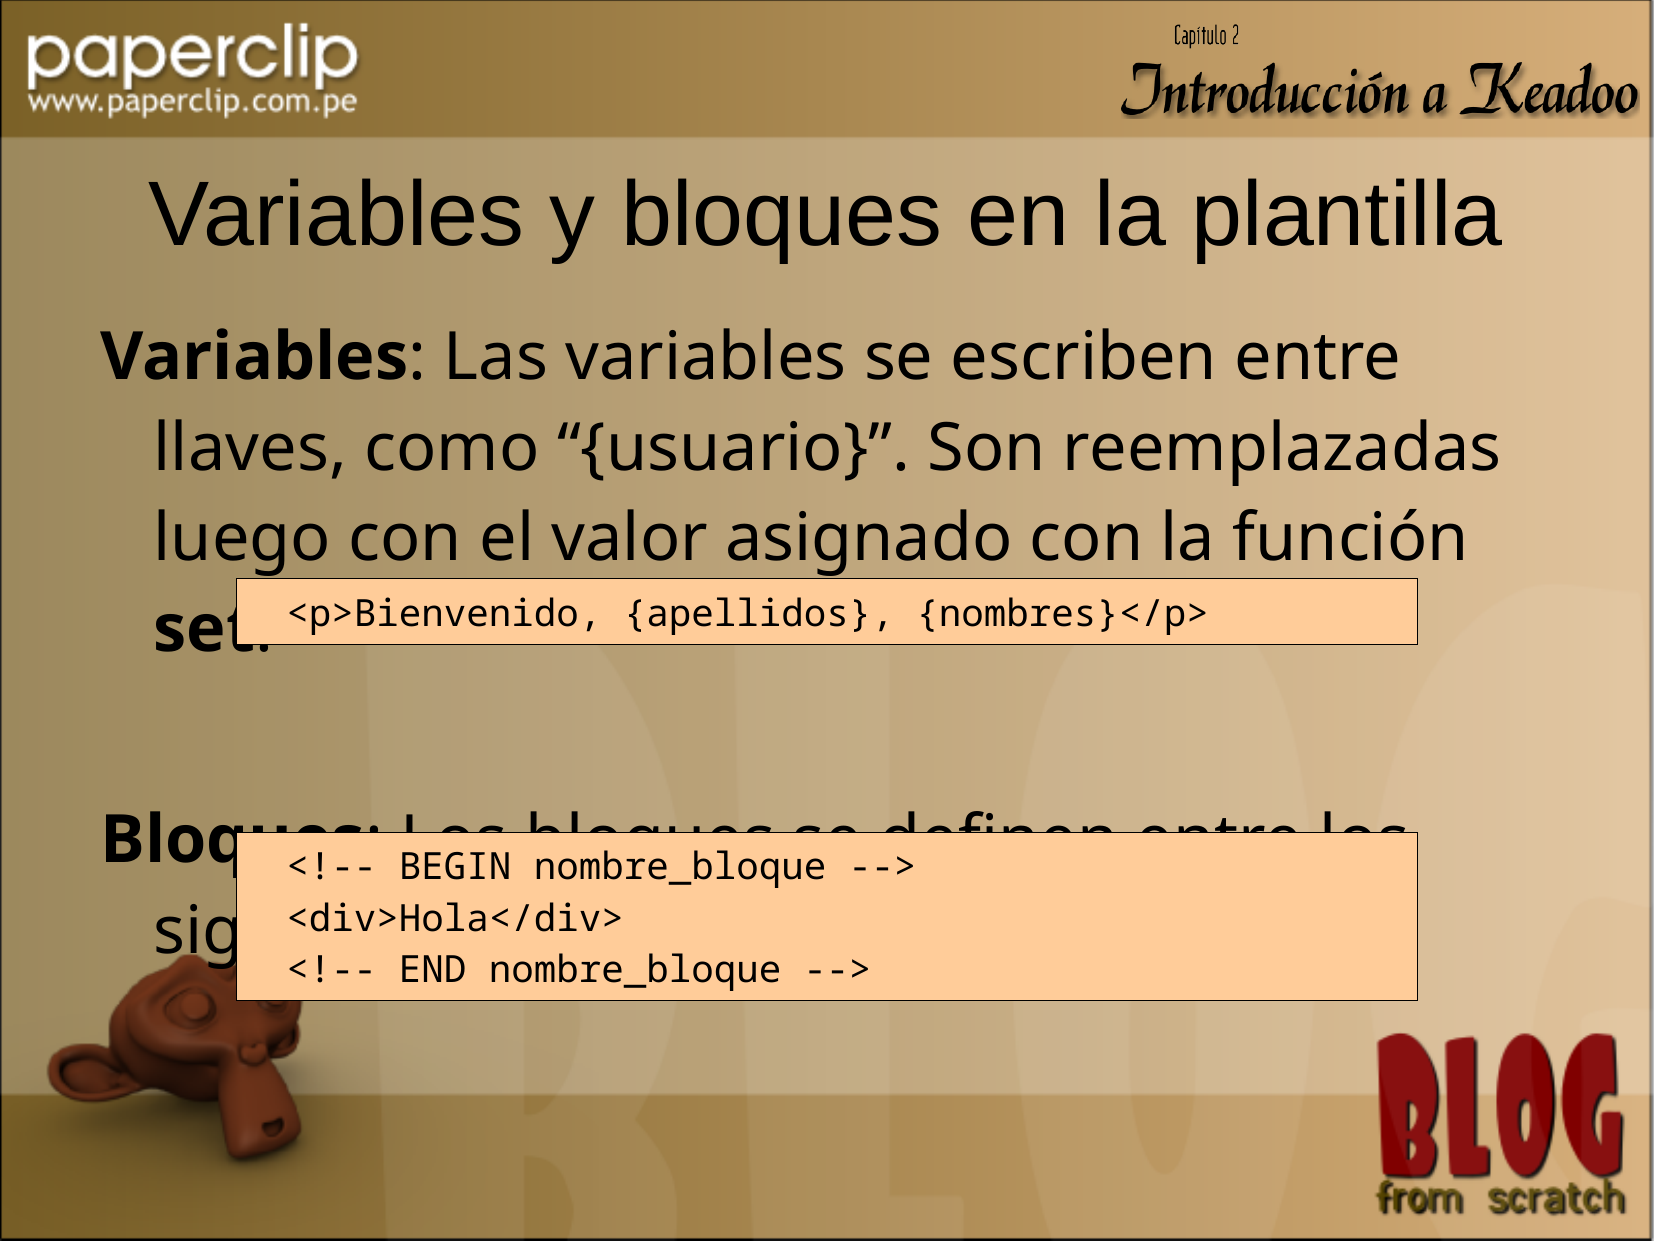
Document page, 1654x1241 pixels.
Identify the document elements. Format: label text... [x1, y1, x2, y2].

text_box <p>Bienvenido, {apellidos}, {nombres}</p> [236, 578, 1418, 638]
picture [0, 0, 1654, 1241]
title Variables y bloques en la plantilla [82, 159, 1571, 269]
text_box <!-- BEGIN nombre_bloque --> <div>Hola</div> <!-- END nombre_bloque --> [236, 832, 1418, 979]
list Variables: Las variables se escriben entre llaves, como “{usuario}”. Son reemplazadas luego con el valor asignado con la función set. Bloques: Los bloques se definen entre los siguientes elementos: [82, 307, 1571, 916]
